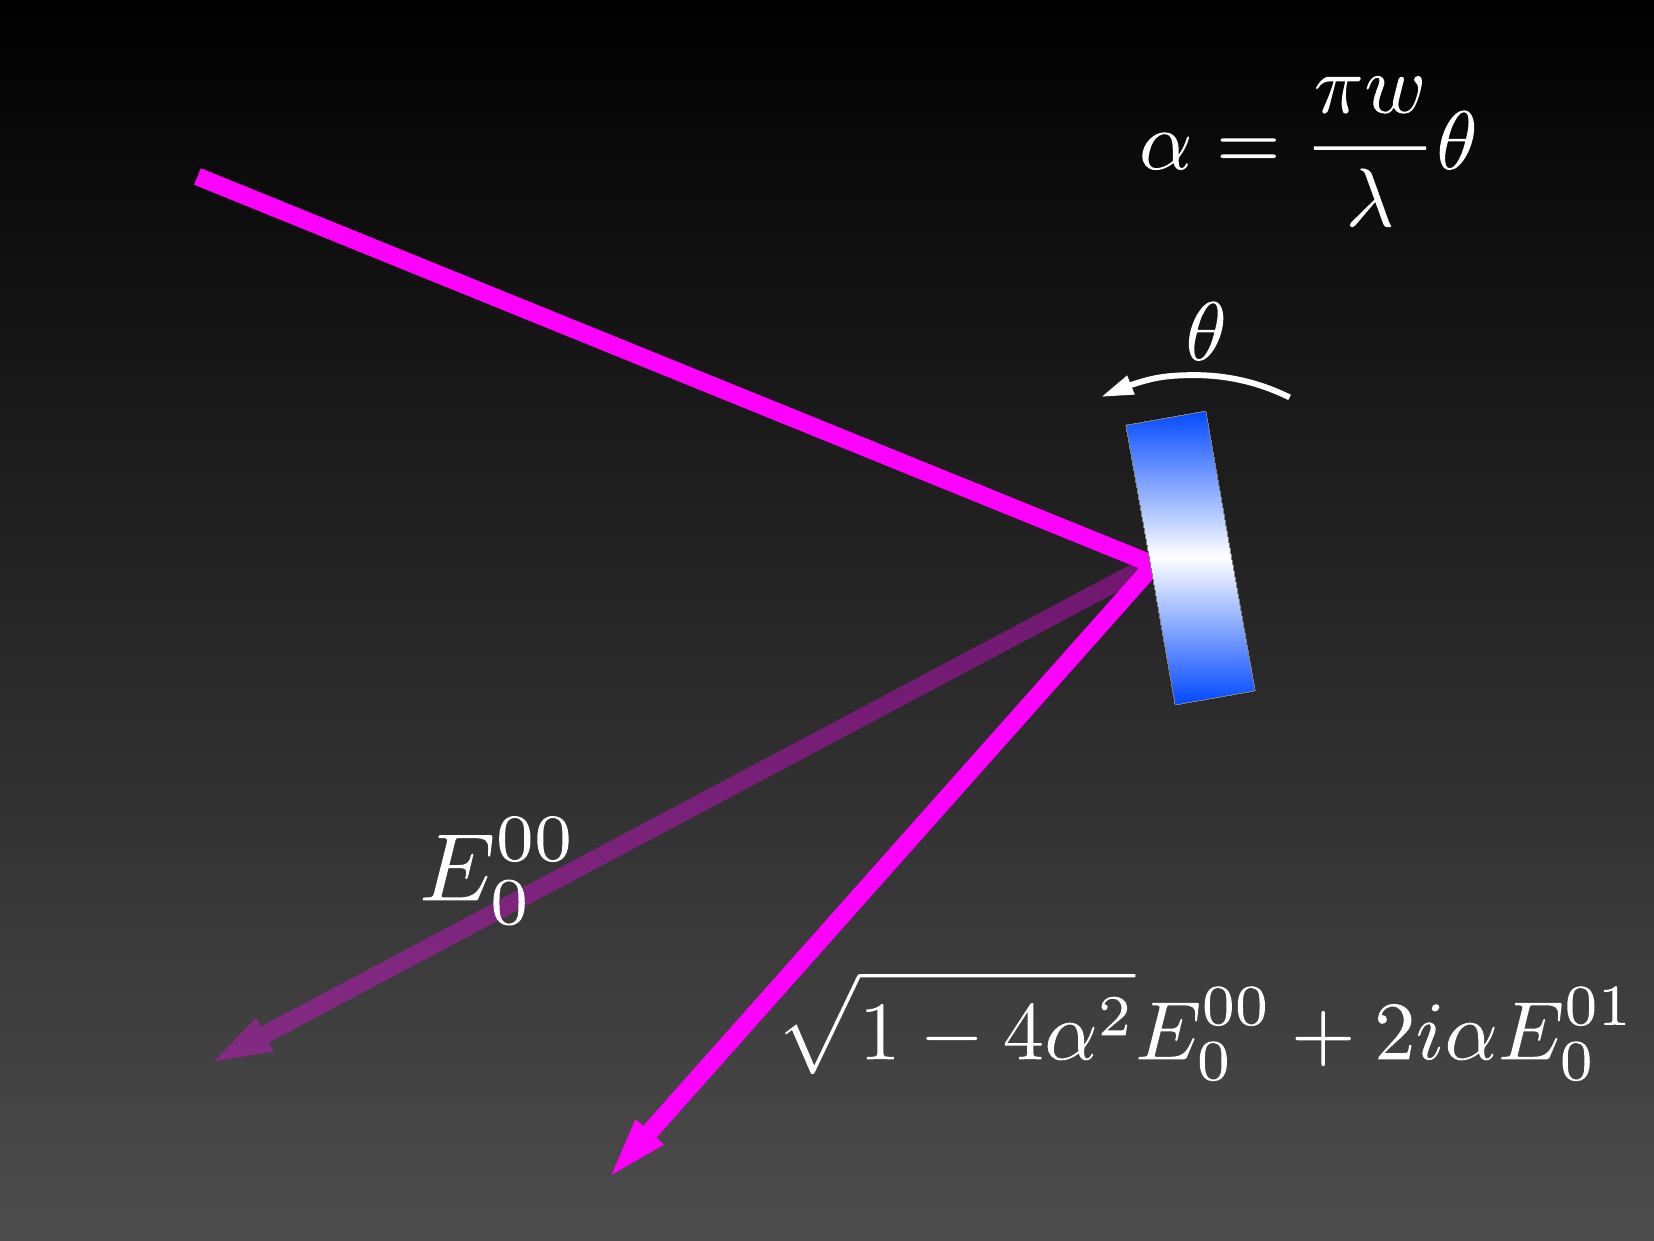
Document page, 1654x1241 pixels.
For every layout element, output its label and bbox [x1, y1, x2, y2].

picture [422, 816, 569, 926]
picture [1188, 301, 1224, 362]
picture [784, 974, 1626, 1082]
text_box [1125, 411, 1256, 705]
picture [1142, 75, 1475, 228]
